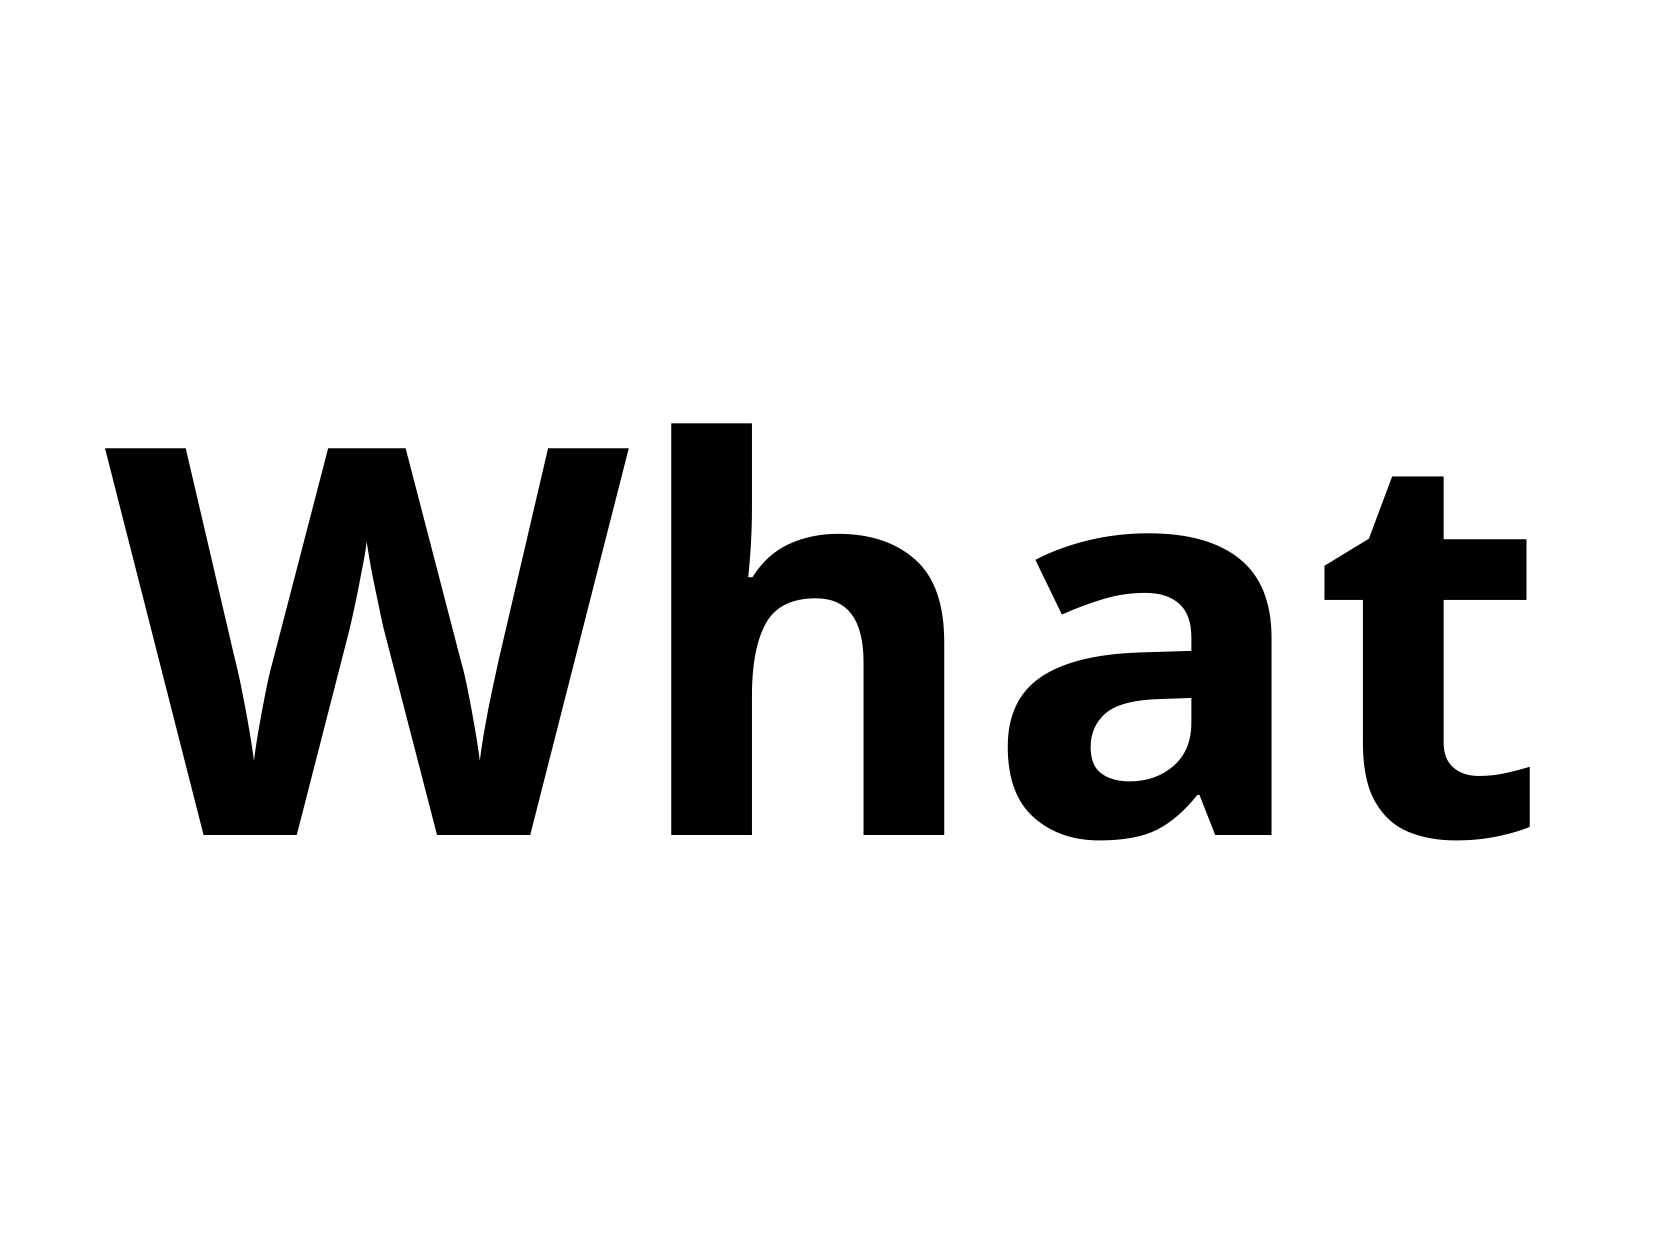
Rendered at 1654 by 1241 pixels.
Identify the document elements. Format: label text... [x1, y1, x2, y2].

title What [82, 49, 1571, 1201]
